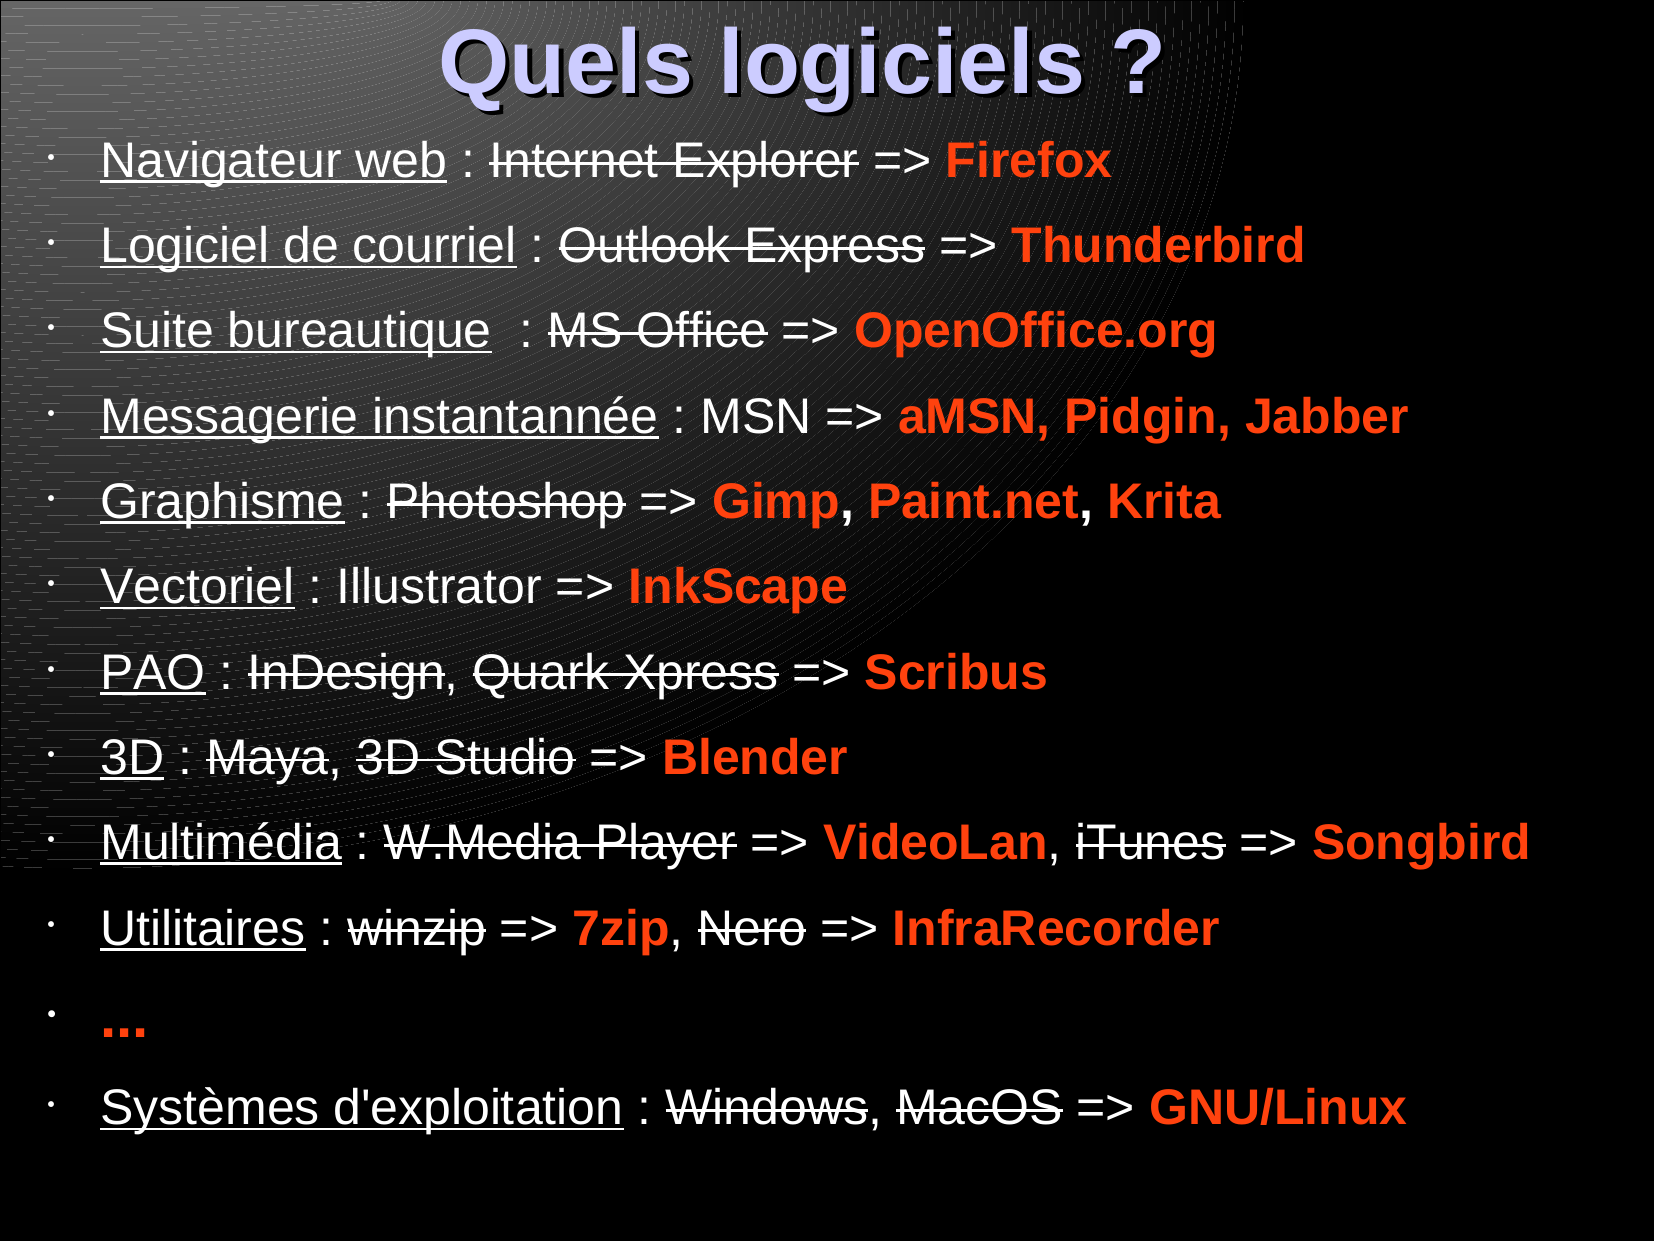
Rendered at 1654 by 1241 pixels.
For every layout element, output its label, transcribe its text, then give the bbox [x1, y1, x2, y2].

list Navigateur web : Internet Explorer => Firefox Logiciel de courriel : Outlook Express => Thunderbird Suite bureautique : MS Office => OpenOffice.org Messagerie instantannée : MSN => aMSN, Pidgin, Jabber Graphisme : Photoshop => Gimp, Paint.net, Krita Vectoriel : Illustrator => InkScape PAO : InDesign, Quark Xpress => Scribus 3D : Maya, 3D Studio => Blender Multimédia : W.Media Player => VideoLan, iTunes => Songbird Utilitaires : winzip => 7zip, Nero => InfraRecorder ... Systèmes d'exploitation : Windows, MacOS => GNU/Linux [29, 132, 1625, 1136]
title Quels logiciels ? [59, 5, 1548, 119]
